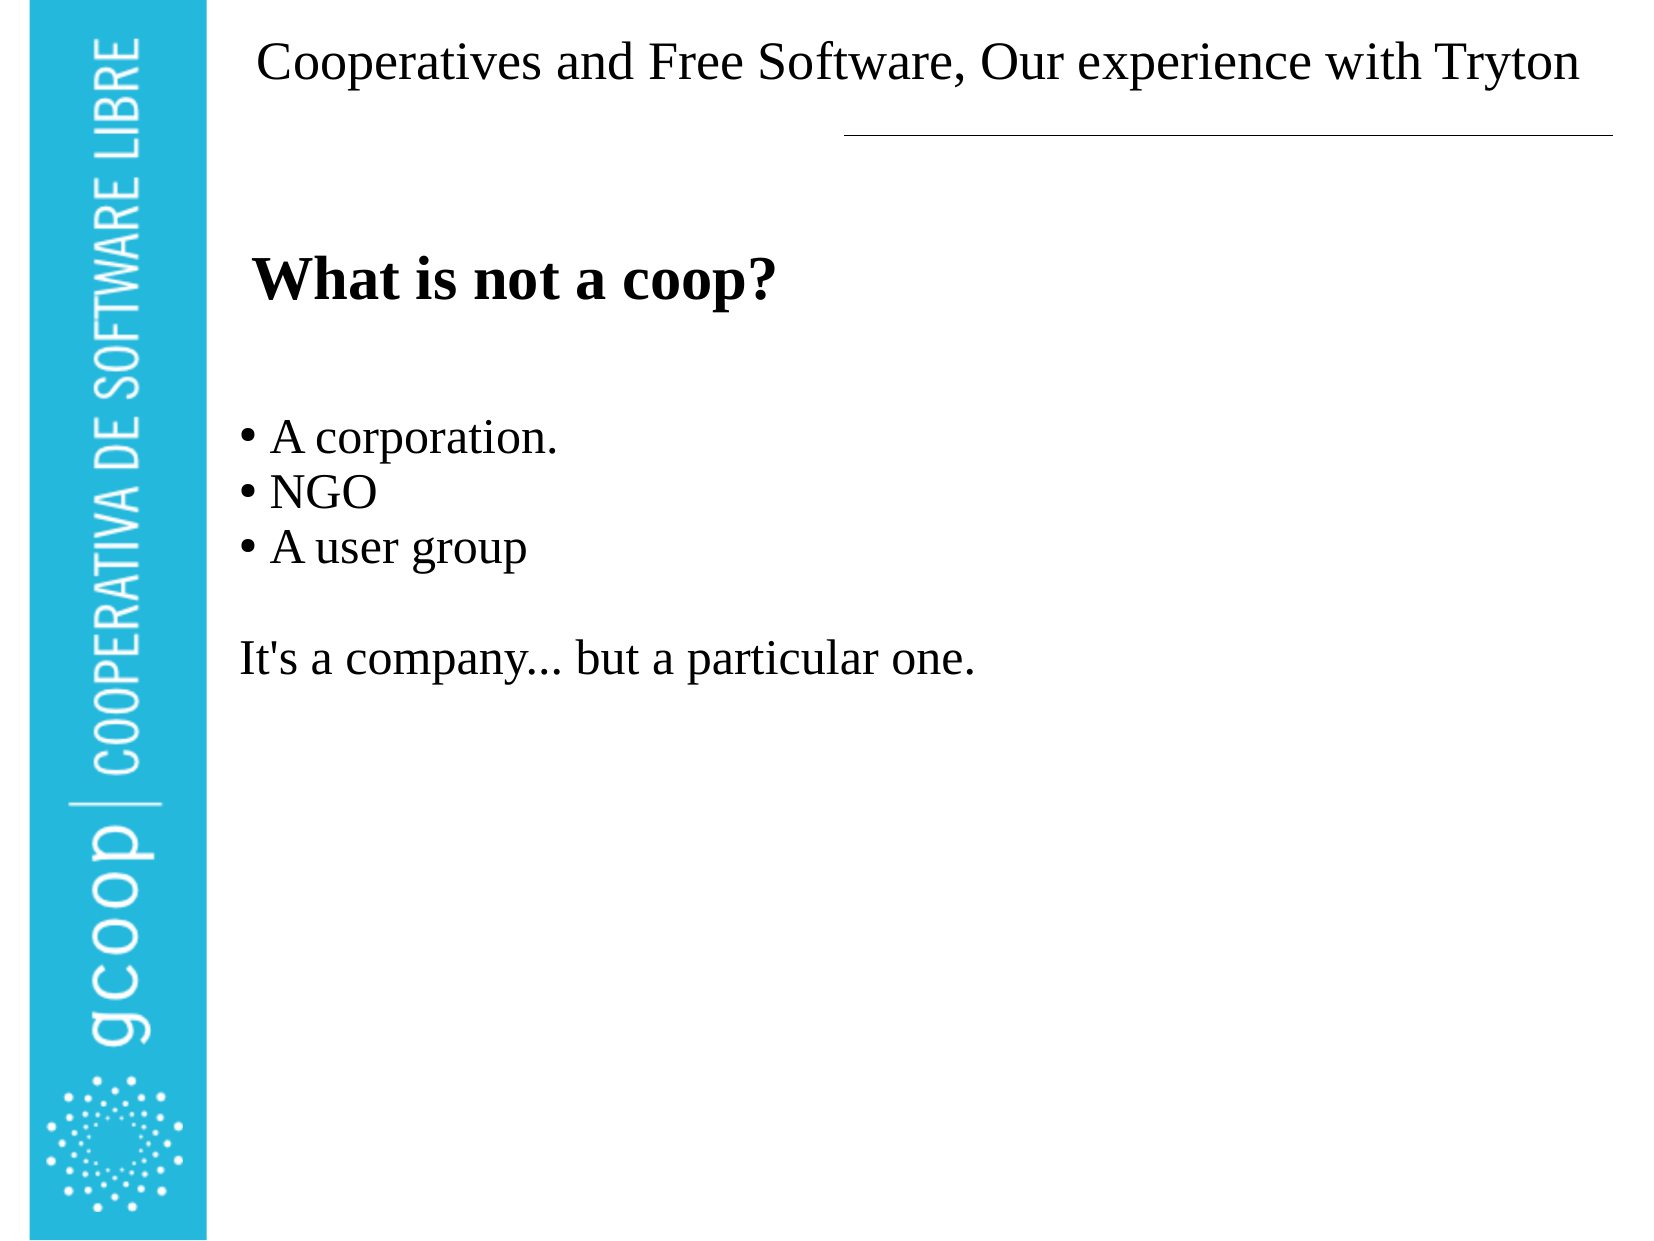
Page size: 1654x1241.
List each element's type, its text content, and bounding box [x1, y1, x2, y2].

text_box [29, 0, 207, 1241]
text_box What is not a coop? [236, 236, 975, 333]
text_box A corporation. NGO A user group It's a company... but a particular one. [224, 401, 1595, 721]
picture [46, 38, 183, 1212]
text_box Cooperatives and Free Software, Our experience with Tryton [242, 23, 1654, 104]
